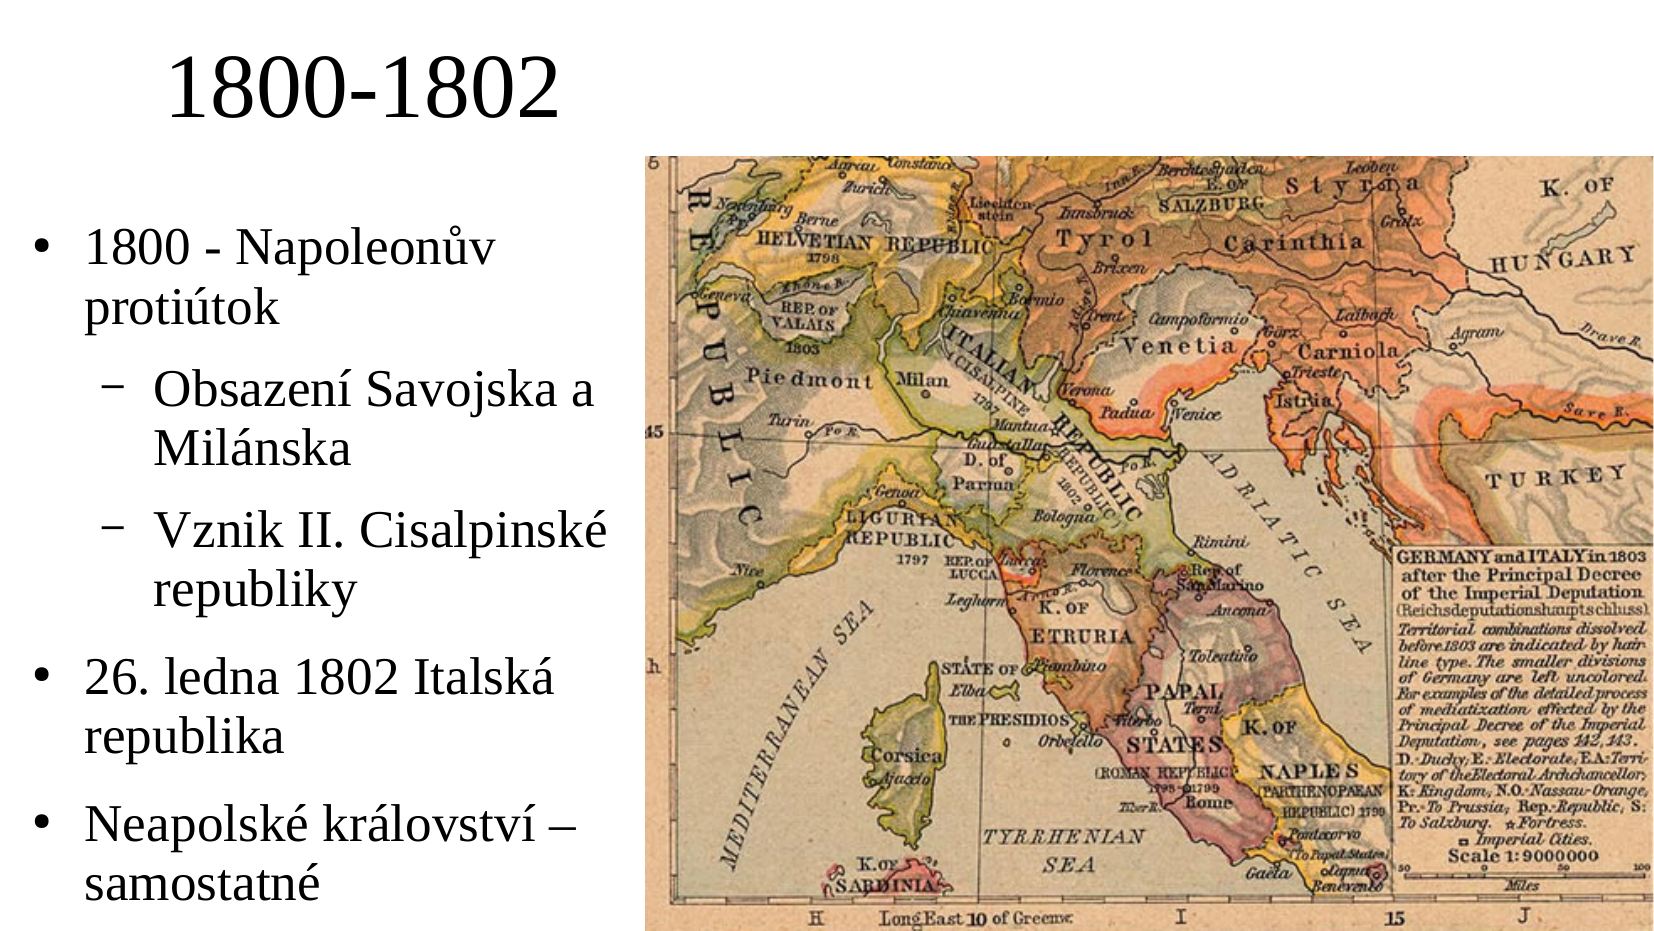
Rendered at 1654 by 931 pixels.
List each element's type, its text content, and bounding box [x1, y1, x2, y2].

list 1800 - Napoleonův protiútok Obsazení Savojska a Milánska Vznik II. Cisalpinské republiky 26. ledna 1802 Italská republika Neapolské království – samostatné [15, 217, 631, 916]
title 1800-1802 [82, 35, 646, 137]
picture [645, 156, 1654, 931]
